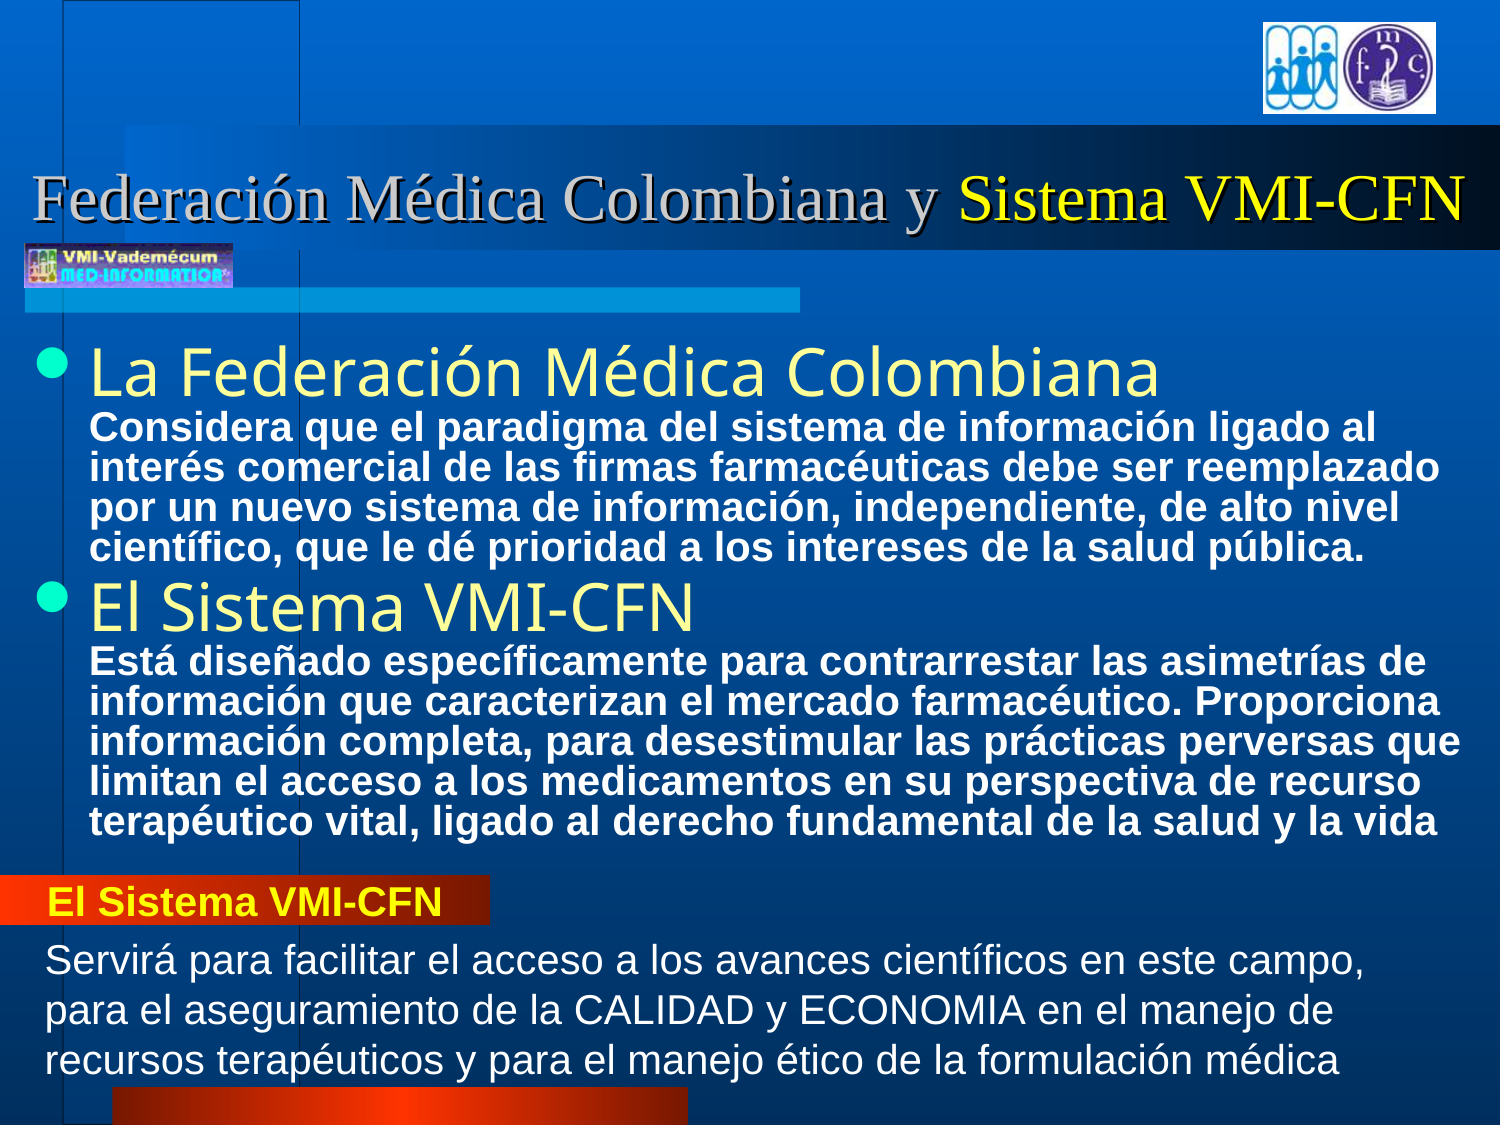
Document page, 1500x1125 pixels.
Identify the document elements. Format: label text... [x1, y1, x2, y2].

chart [24, 243, 233, 288]
picture [1263, 22, 1436, 114]
title Federación Médica Colombiana y Sistema VMI-CFN [7, 99, 1483, 288]
list La Federación Médica Colombiana Considera que el paradigma del sistema de información ligado al interés comercial de las firmas farmacéuticas debe ser reemplazado por un nuevo sistema de información, independiente, de alto nivel científico, que le dé prioridad a los intereses de la salud pública. El Sistema VMI-CFN Está diseñado específicamente para contrarrestar las asimetrías de información que caracterizan el mercado farmacéutico. Proporciona información completa, para desestimular las prácticas perversas que limitan el acceso a los medicamentos en su perspectiva de recurso terapéutico vital, ligado al derecho fundamental de la salud y la vida [17, 337, 1483, 882]
text_box Servirá para facilitar el acceso a los avances científicos en este campo, para el aseguramiento de la CALIDAD y ECONOMIA en el manejo de recursos terapéuticos y para el manejo ético de la formulación médica [29, 924, 1483, 1075]
text_box El Sistema VMI-CFN [0, 875, 491, 925]
